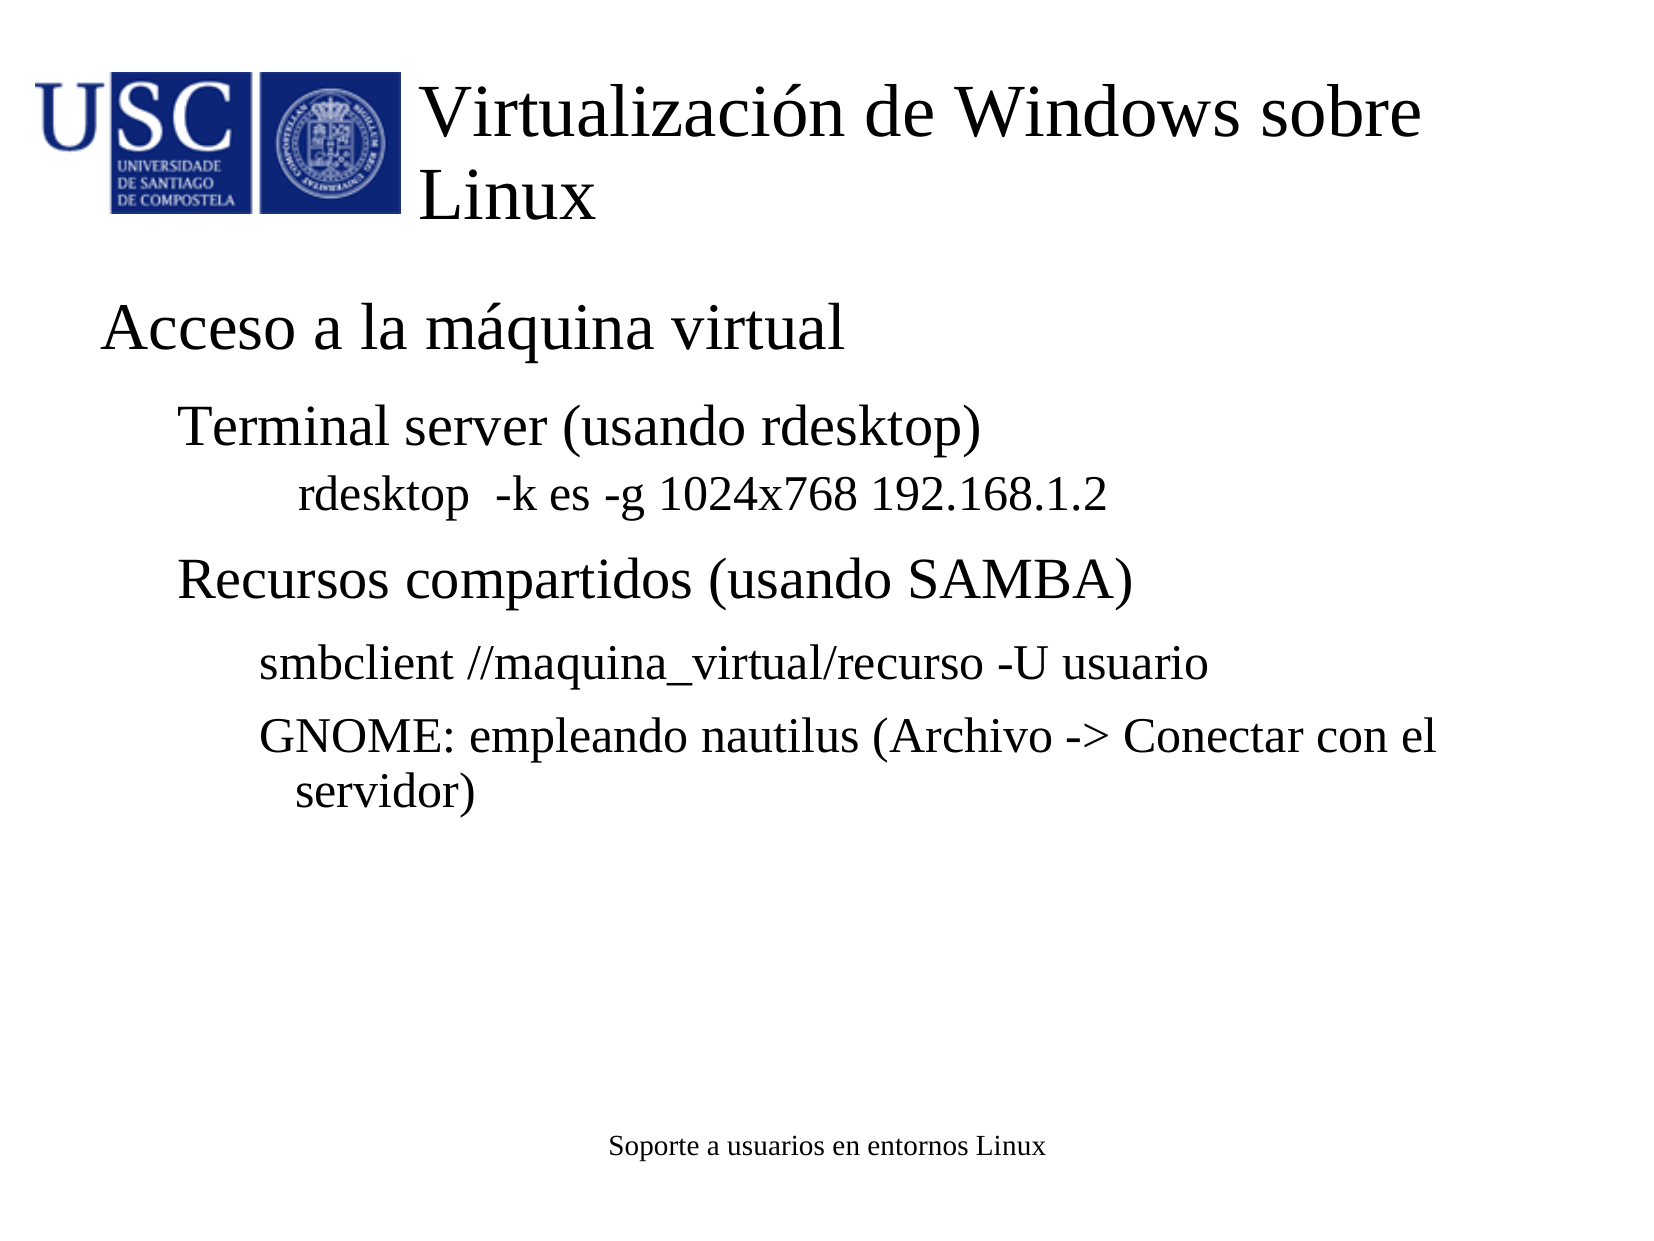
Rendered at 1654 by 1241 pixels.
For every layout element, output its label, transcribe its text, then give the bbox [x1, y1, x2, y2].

list Acceso a la máquina virtual Terminal server (usando rdesktop) rdesktop -k es -g 1024x768 192.168.1.2 Recursos compartidos (usando SAMBA) smbclient //maquina_virtual/recurso -U usuario GNOME: empleando nautilus (Archivo -> Conectar con el servidor) [82, 290, 1571, 1109]
picture [35, 72, 401, 214]
title Virtualización de Windows sobre Linux [418, 49, 1571, 257]
text_box [65, 496, 1271, 555]
